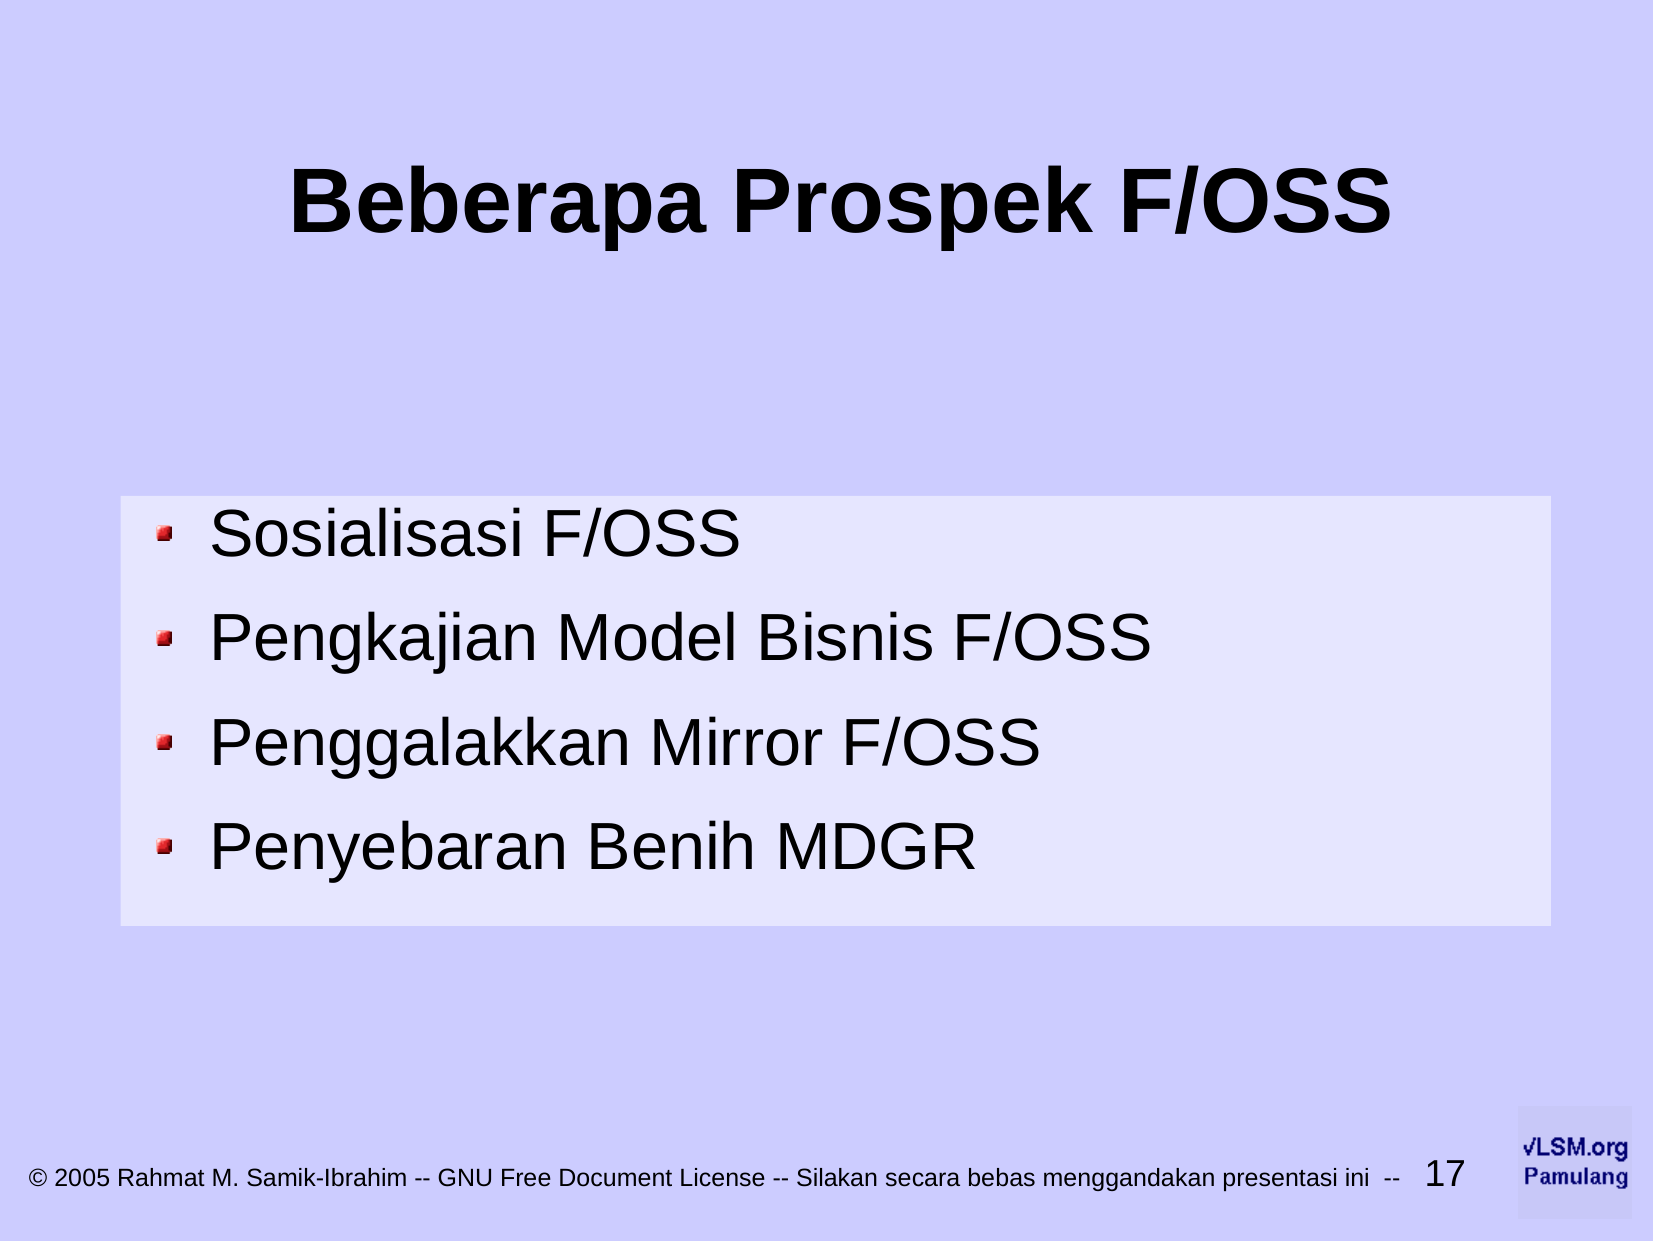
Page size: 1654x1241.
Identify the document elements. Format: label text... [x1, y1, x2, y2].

picture [1518, 1106, 1632, 1219]
list Sosialisasi F/OSS Pengkajian Model Bisnis F/OSS Penggalakkan Mirror F/OSS Penyebaran Benih MDGR [120, 495, 1551, 926]
title Beberapa Prospek F/OSS [50, 145, 1635, 256]
